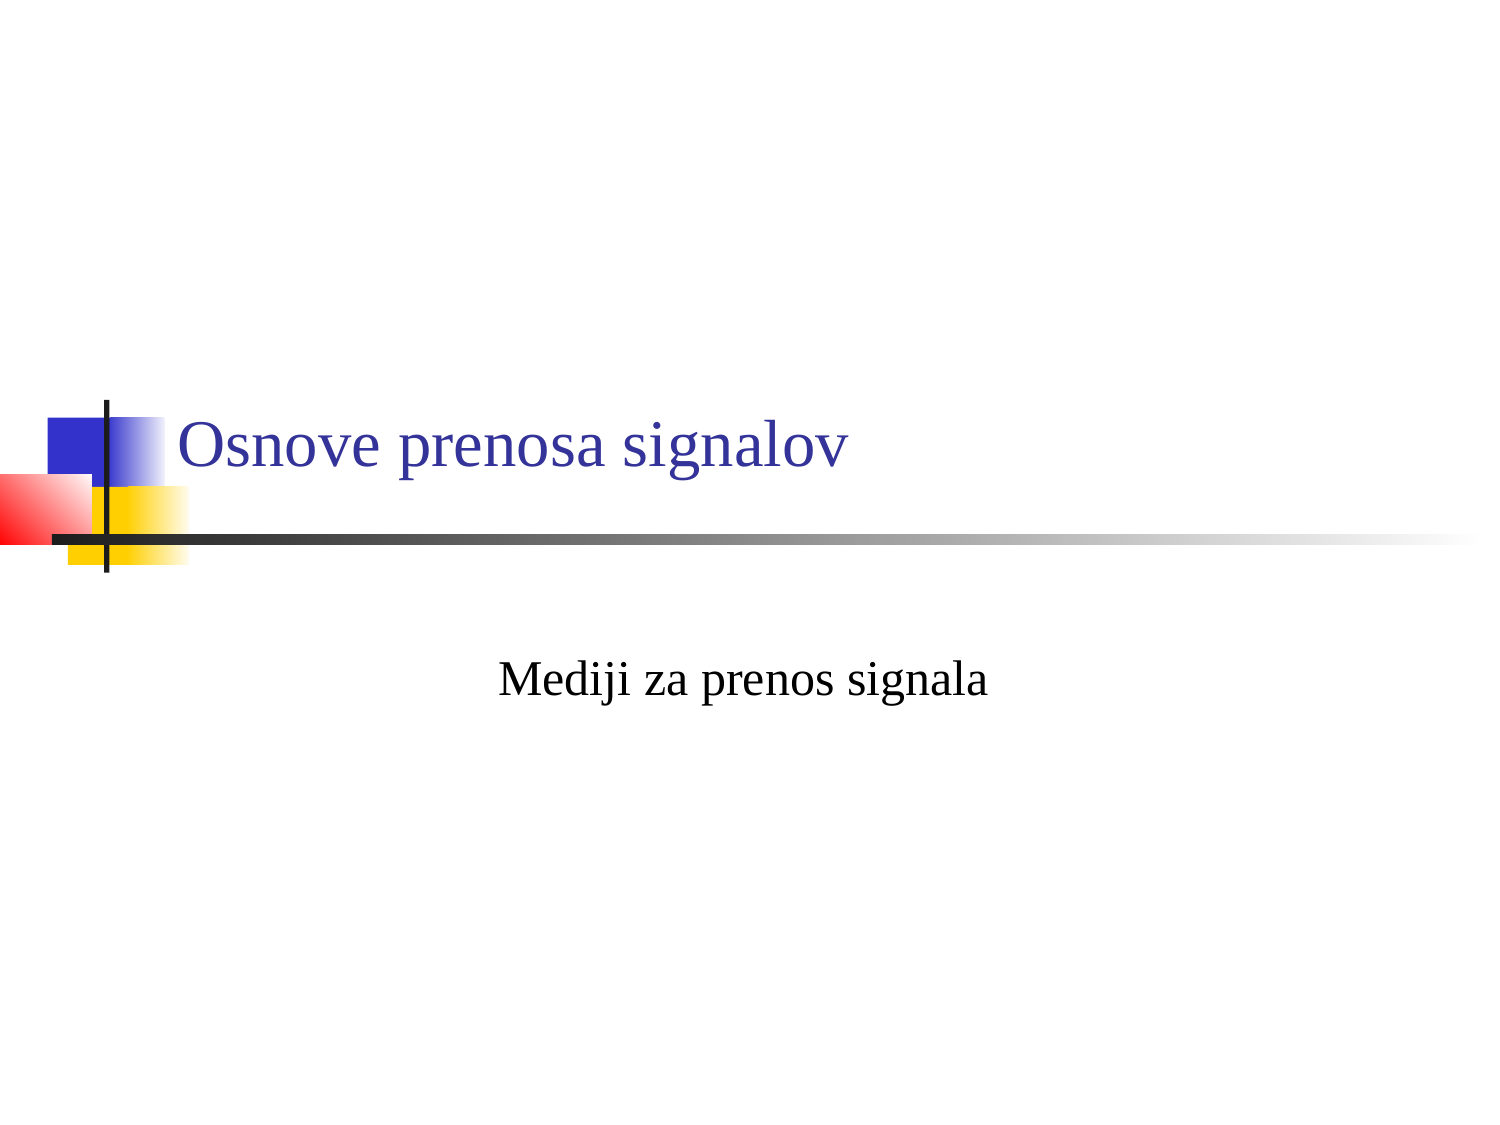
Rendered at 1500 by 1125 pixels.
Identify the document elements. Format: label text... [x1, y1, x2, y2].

subtitle Mediji za prenos signala [225, 637, 1276, 926]
title Osnove prenosa signalov [162, 299, 1438, 488]
